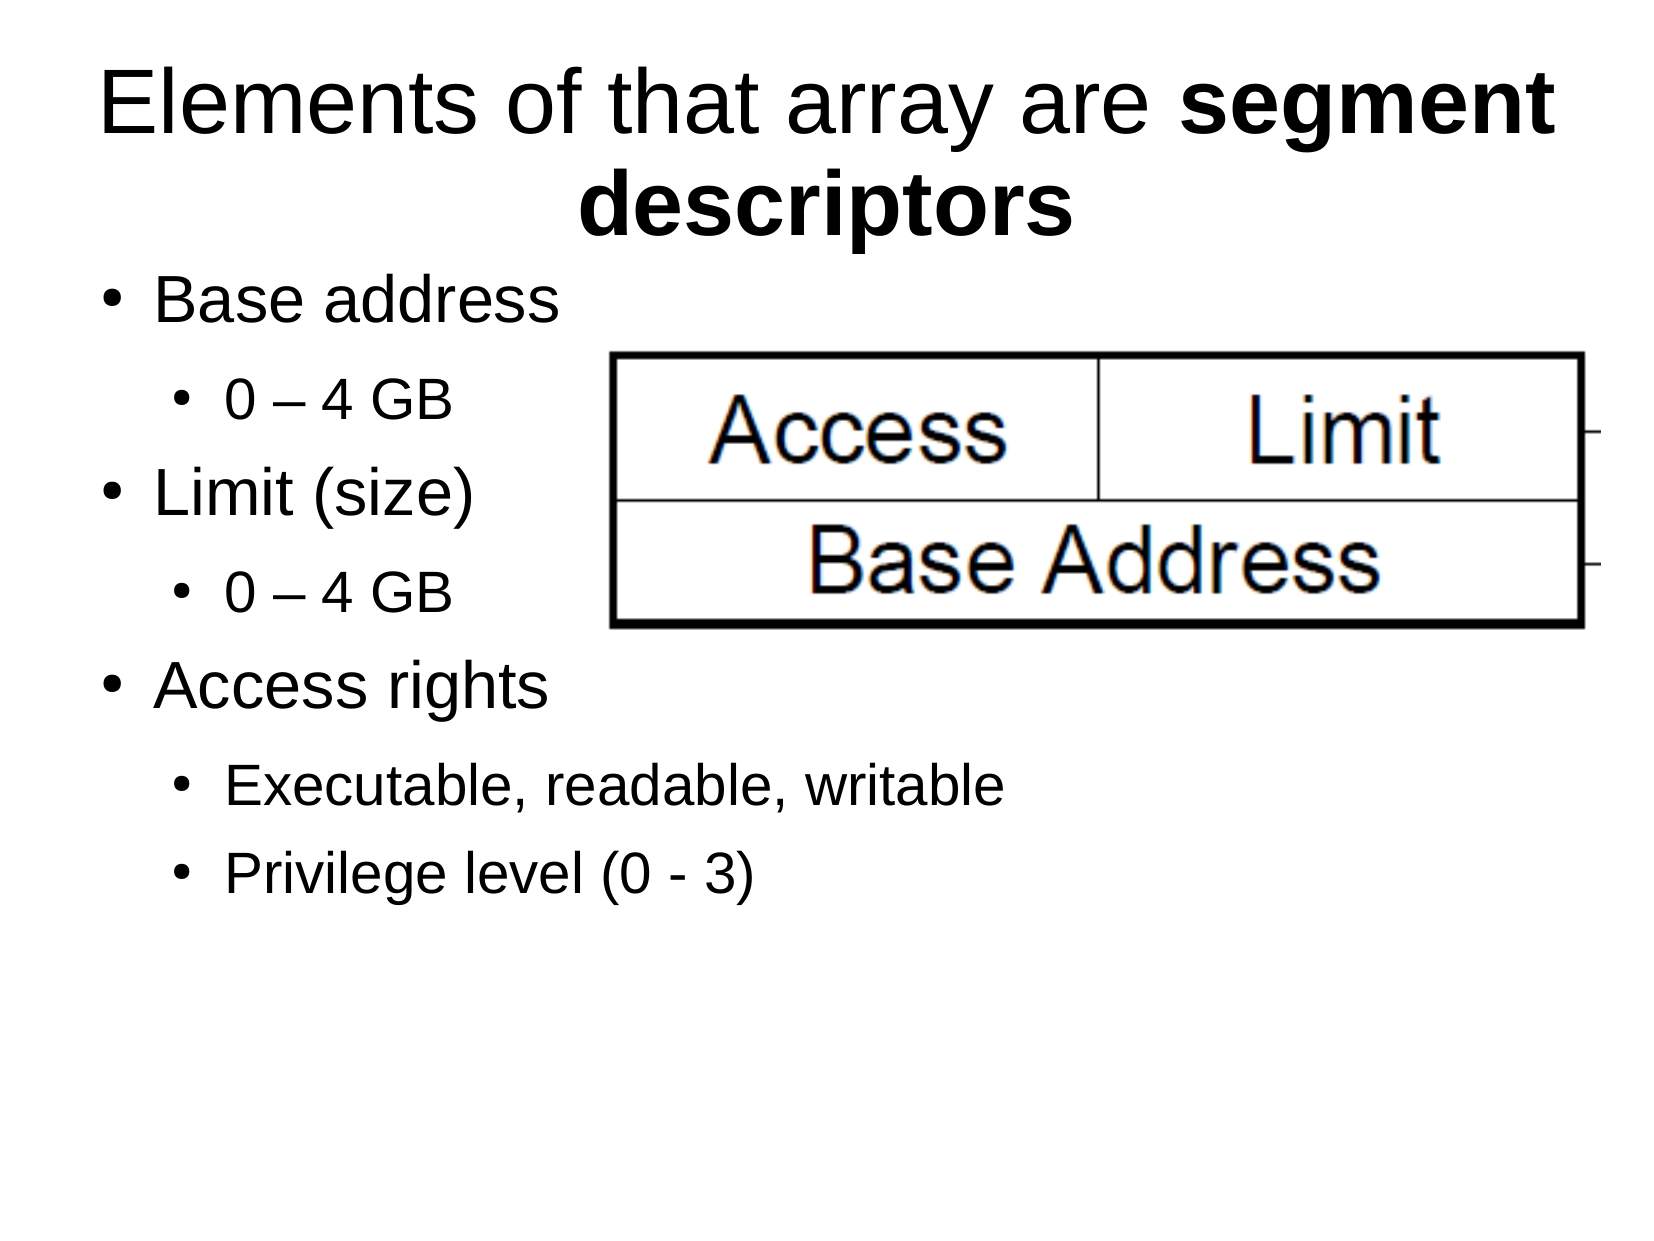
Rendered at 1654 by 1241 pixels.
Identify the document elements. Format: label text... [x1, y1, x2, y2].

picture [1571, 337, 1601, 640]
list Base address 0 – 4 GB Limit (size) 0 – 4 GB Access rights Executable, readable, writable Privilege level (0 - 3) [82, 262, 1571, 1126]
title Elements of that array are segment descriptors [82, 49, 1571, 257]
